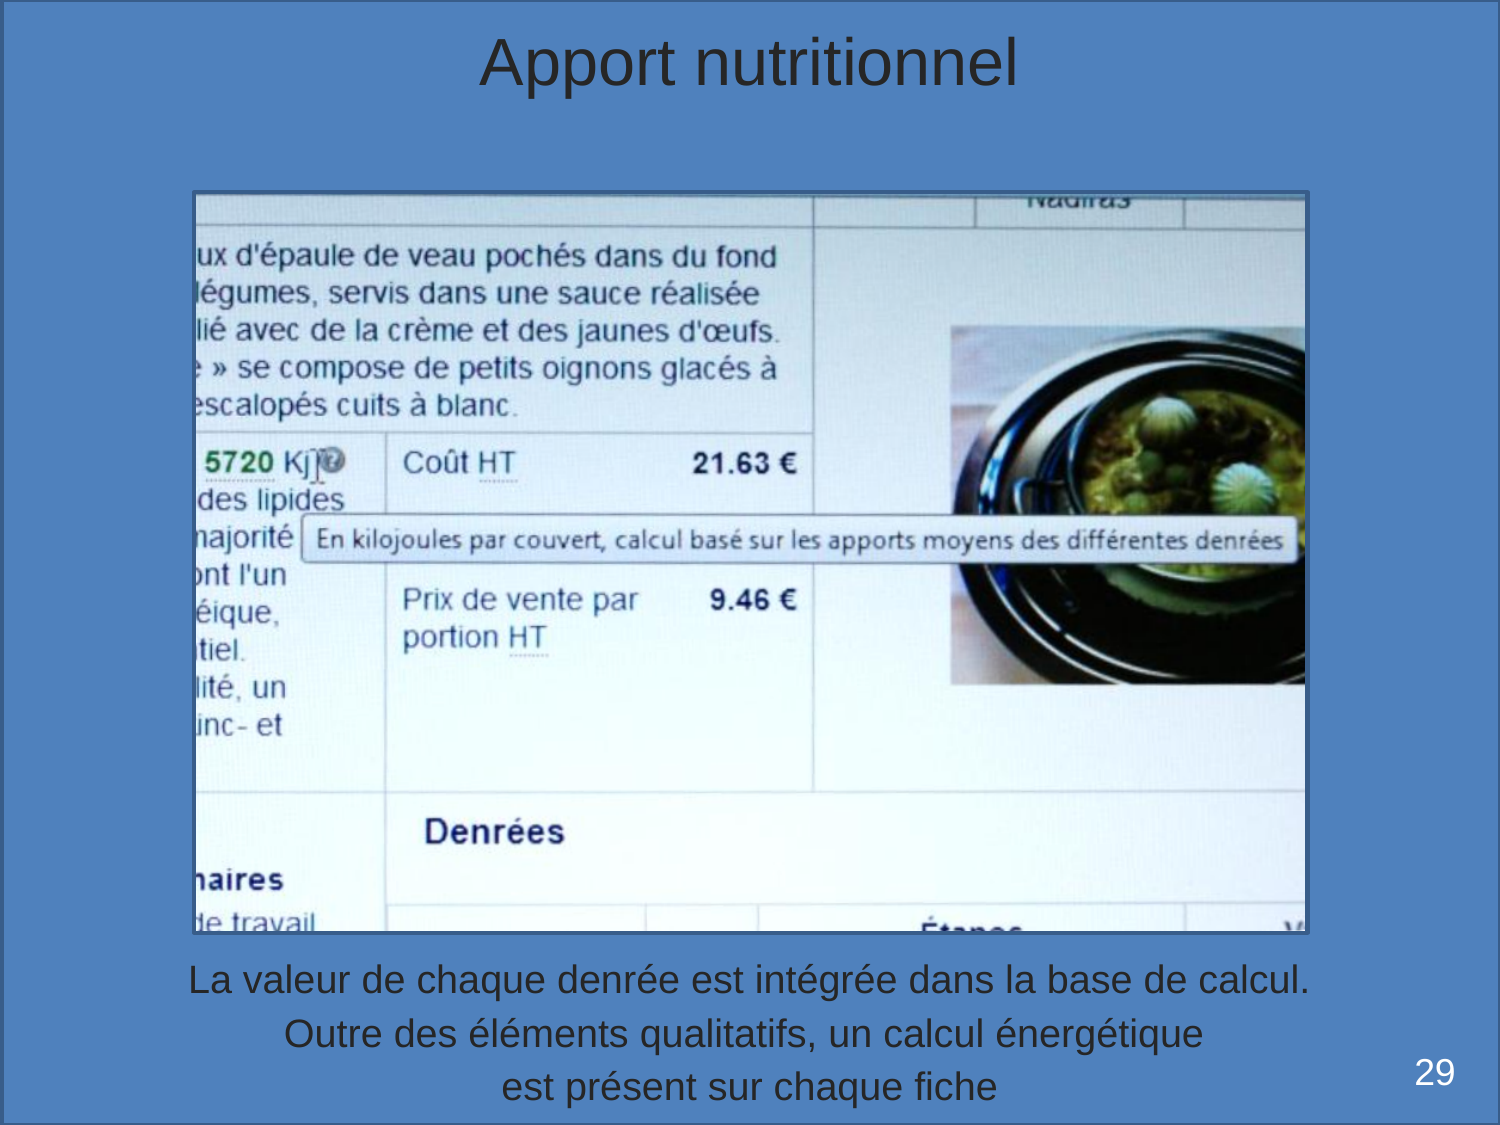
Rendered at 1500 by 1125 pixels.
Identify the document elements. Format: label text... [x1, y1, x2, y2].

subtitle La valeur de chaque denrée est intégrée dans la base de calcul. Outre des éléments qualitatifs, un calcul énergétique est présent sur chaque fiche [135, 952, 1365, 1118]
text_box Apport nutritionnel [135, 10, 1365, 138]
text_box [1, 0, 1500, 1125]
text_box <numéro> [1387, 1040, 1483, 1101]
picture [195, 193, 1307, 932]
